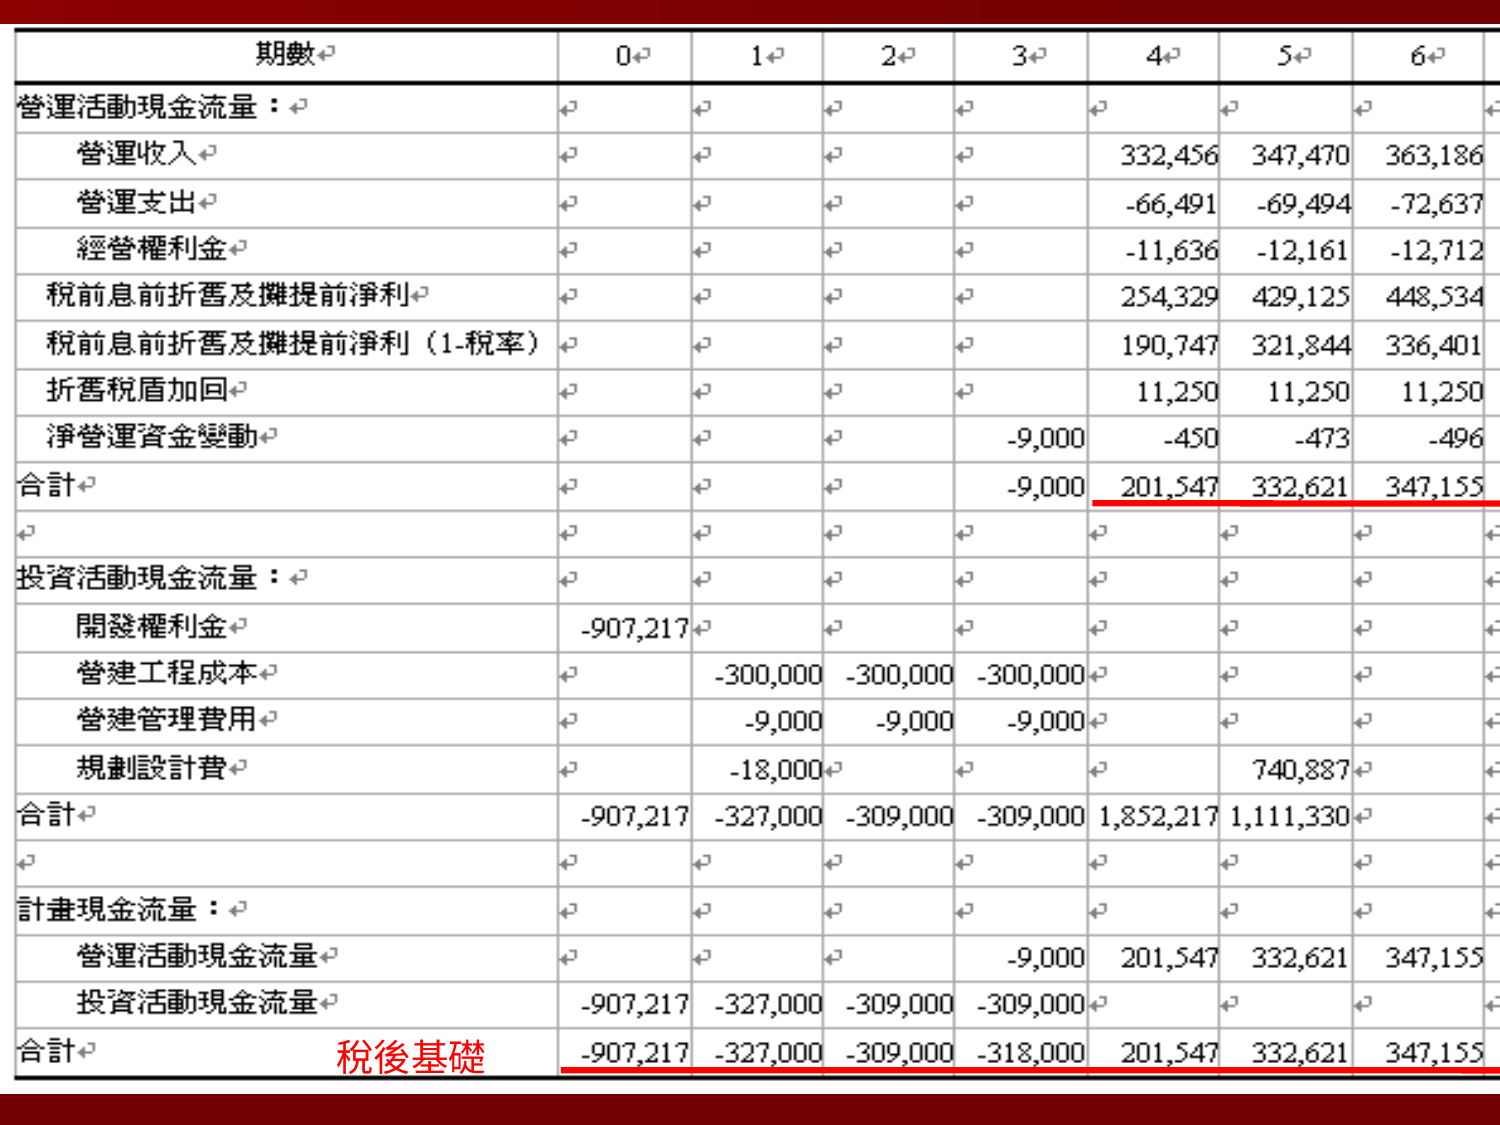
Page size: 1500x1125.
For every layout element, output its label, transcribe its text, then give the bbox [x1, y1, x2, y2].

text_box 稅後基礎 [321, 1026, 502, 1088]
picture [0, 24, 1500, 1095]
text_box [1074, 1095, 1426, 1101]
